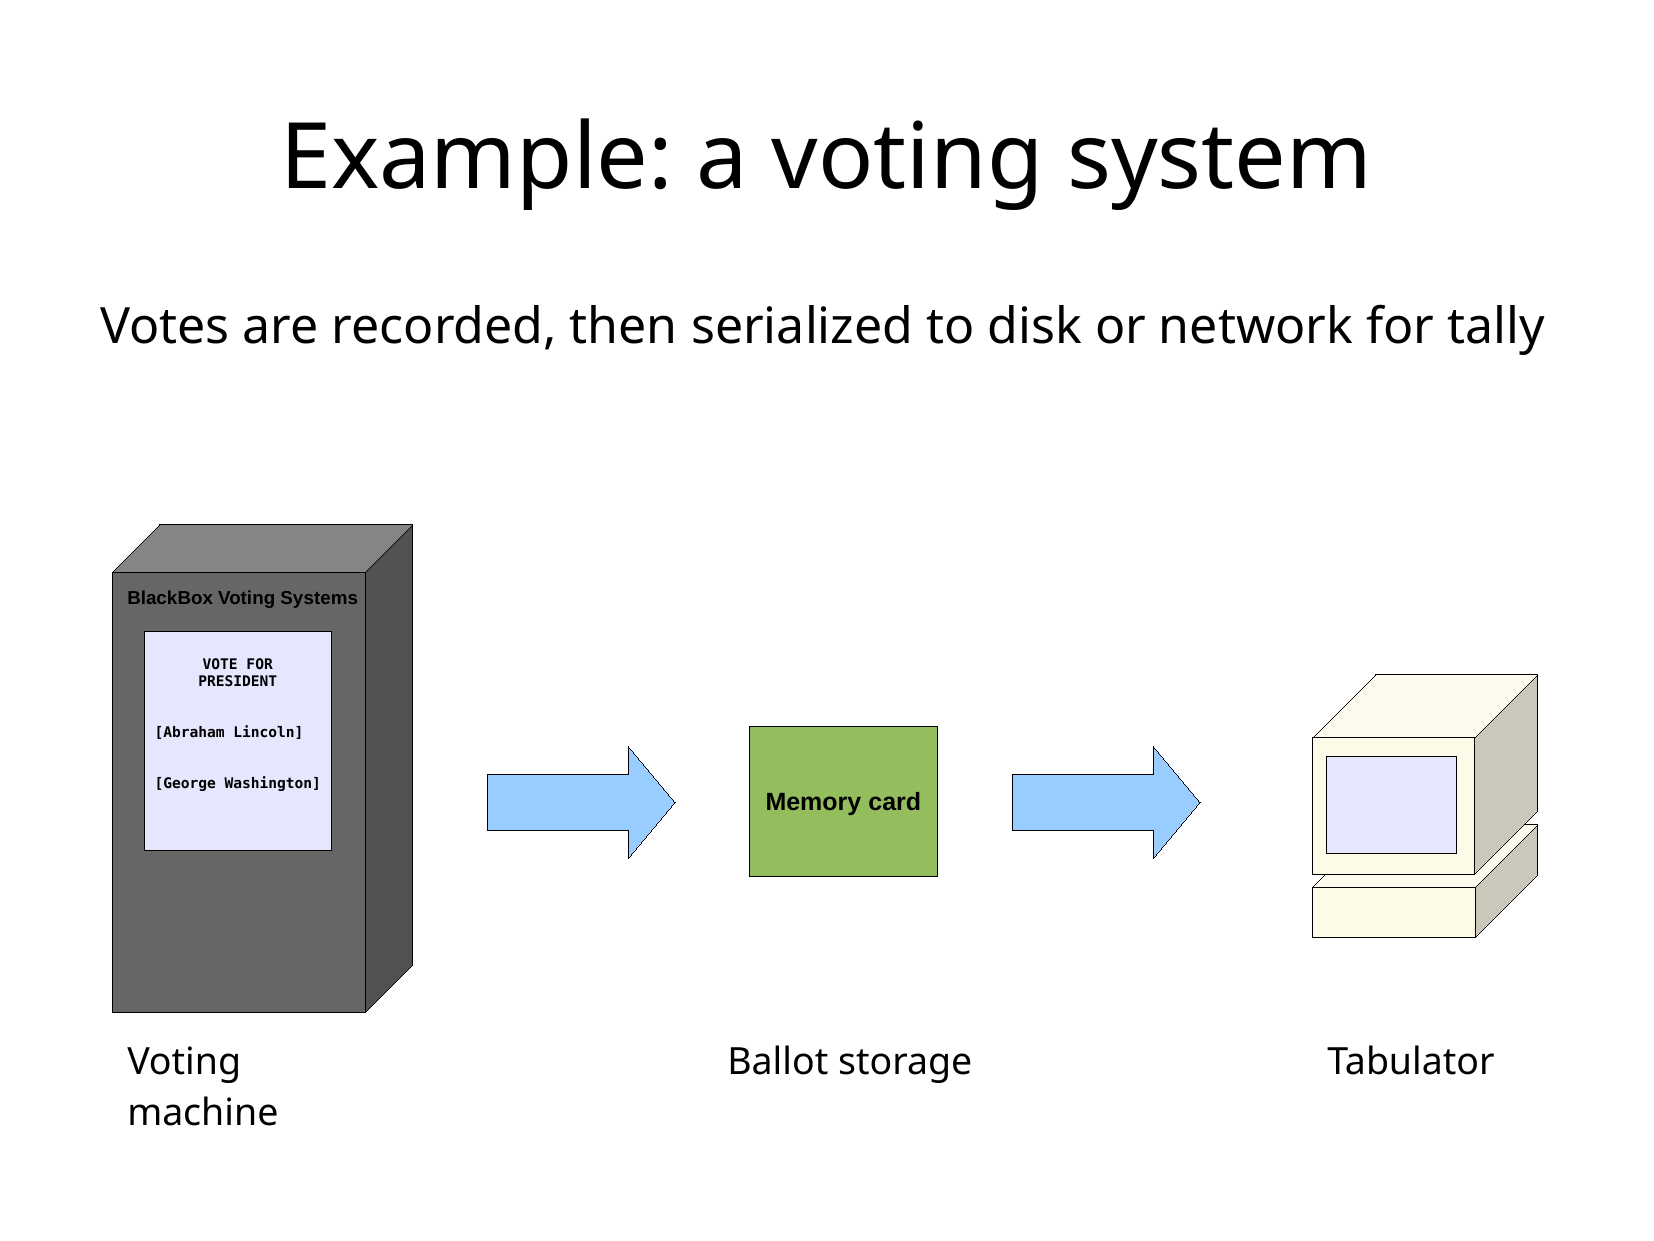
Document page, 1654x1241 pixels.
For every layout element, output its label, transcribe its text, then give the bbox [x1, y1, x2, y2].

text_box [487, 746, 676, 859]
text_box Ballot storage [712, 1027, 1013, 1088]
list Votes are recorded, then serialized to disk or network for tally [82, 290, 1571, 1072]
text_box Voting machine [112, 1027, 413, 1088]
text_box VOTE FOR PRESIDENT [Abraham Lincoln] [George Washington] [144, 631, 332, 851]
text_box [112, 524, 413, 1013]
text_box Tabulator [1312, 1027, 1613, 1088]
text_box BlackBox Voting Systems [112, 580, 376, 617]
text_box [1312, 674, 1538, 875]
text_box Memory card [749, 726, 938, 877]
title Example: a voting system [82, 49, 1571, 257]
text_box [1012, 746, 1201, 859]
